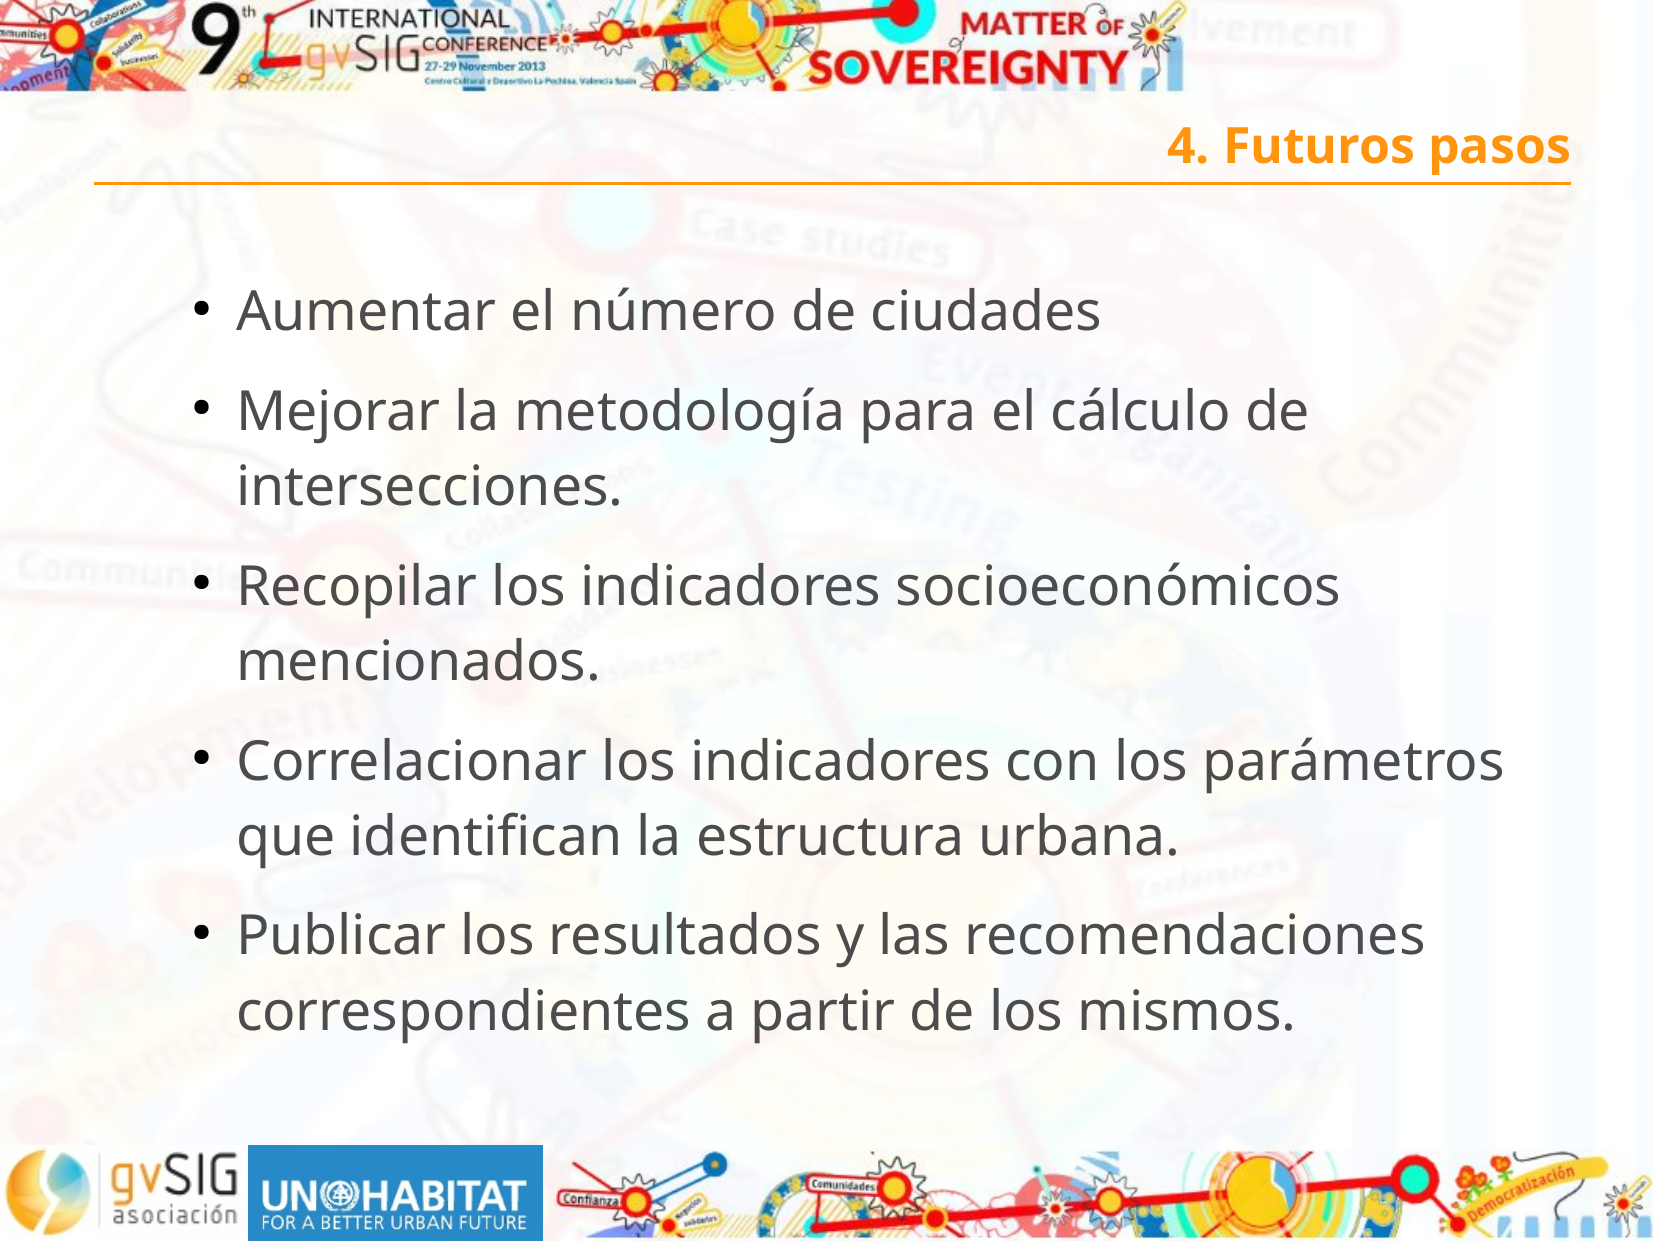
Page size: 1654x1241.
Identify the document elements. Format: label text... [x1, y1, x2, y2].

title 4. Futuros pasos [59, 100, 1571, 189]
list Aumentar el número de ciudades Mejorar la metodología para el cálculo de intersecciones. Recopilar los indicadores socioeconómicos mencionados. Correlacionar los indicadores con los parámetros que identifican la estructura urbana. Publicar los resultados y las recomendaciones correspondientes a partir de los mismos. [177, 271, 1506, 1117]
picture [0, 0, 1654, 1241]
